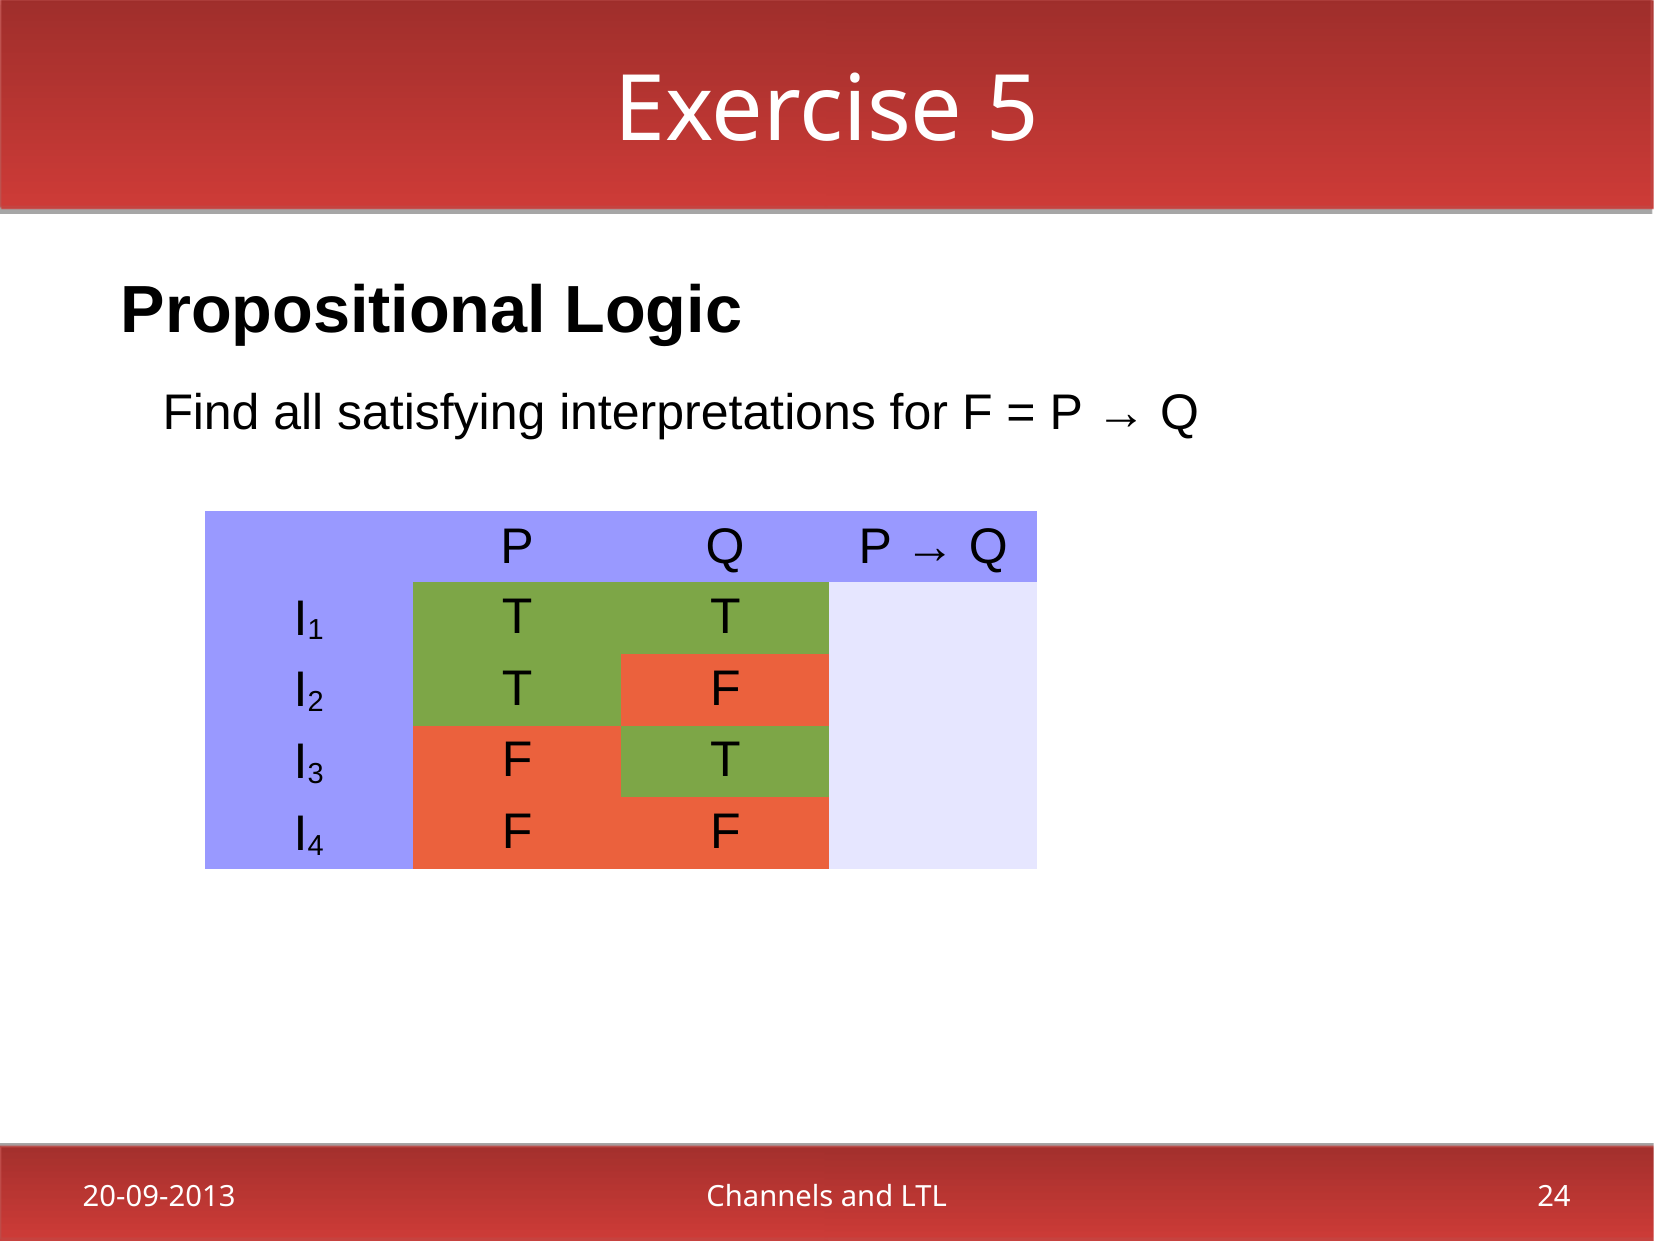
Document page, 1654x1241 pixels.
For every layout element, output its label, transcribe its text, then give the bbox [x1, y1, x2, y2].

table_header P [413, 511, 621, 582]
table_header Q [621, 511, 829, 582]
table_cell I3 [205, 726, 413, 797]
table_cell F [621, 654, 829, 726]
table_cell T [621, 582, 829, 654]
table_cell I2 [205, 654, 413, 726]
picture [0, 1143, 1654, 1241]
table_cell T [413, 654, 621, 726]
table_cell F [413, 797, 621, 869]
title Exercise 5 [59, 31, 1595, 178]
table_cell T [621, 726, 829, 797]
table_header P → Q [829, 511, 1037, 582]
table_cell [829, 726, 1037, 797]
table_cell F [621, 797, 829, 869]
table_header [205, 511, 413, 582]
table_cell [829, 797, 1037, 869]
table_cell F [413, 726, 621, 797]
table_cell I4 [205, 797, 413, 869]
text_box Find all satisfying interpretations for F = P → Q [147, 377, 1215, 448]
picture [0, 0, 1654, 214]
table_cell T [413, 582, 621, 654]
table_cell [829, 582, 1037, 654]
table_cell I1 [205, 582, 413, 654]
text_box Propositional Logic [105, 264, 759, 354]
table_cell [829, 654, 1037, 726]
